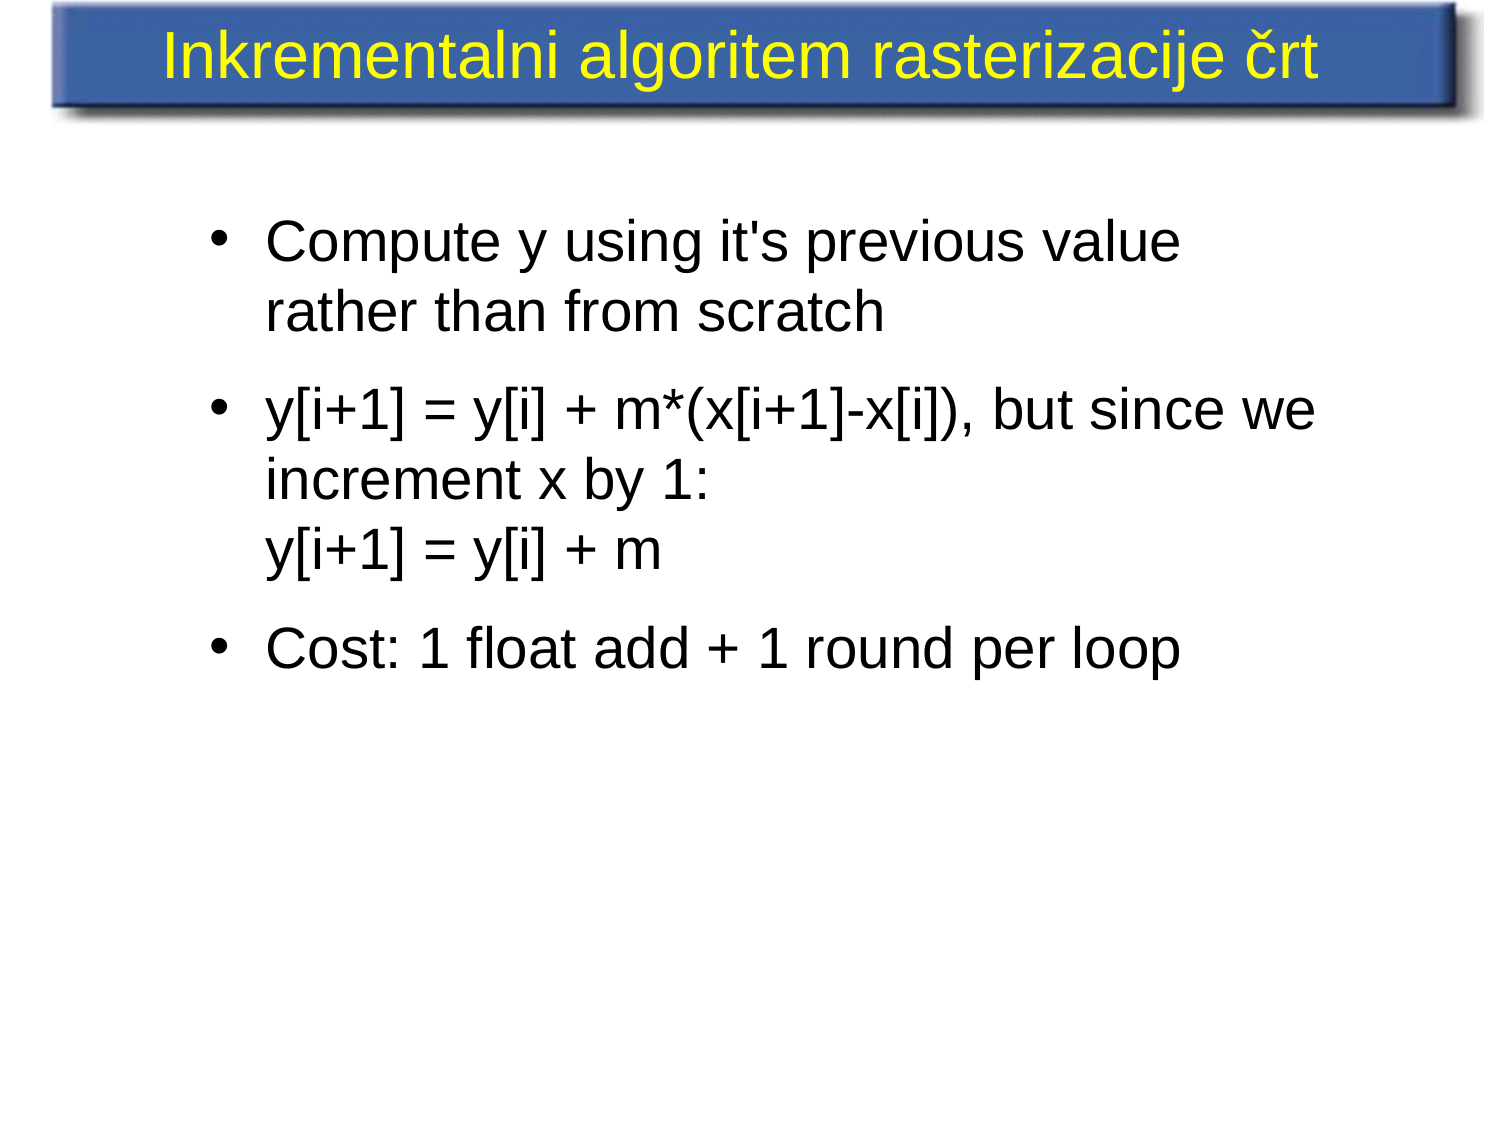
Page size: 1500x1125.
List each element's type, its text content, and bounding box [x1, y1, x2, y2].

title Inkrementalni algoritem rasterizacije črt [75, 0, 1426, 104]
list Compute y using it's previous value rather than from scratch y[i+1] = y[i] + m*(x[i+1]-x[i]), but since we increment x by 1: y[i+1] = y[i] + m Cost: 1 float add + 1 round per loop [194, 195, 1366, 930]
picture [50, 0, 1484, 127]
